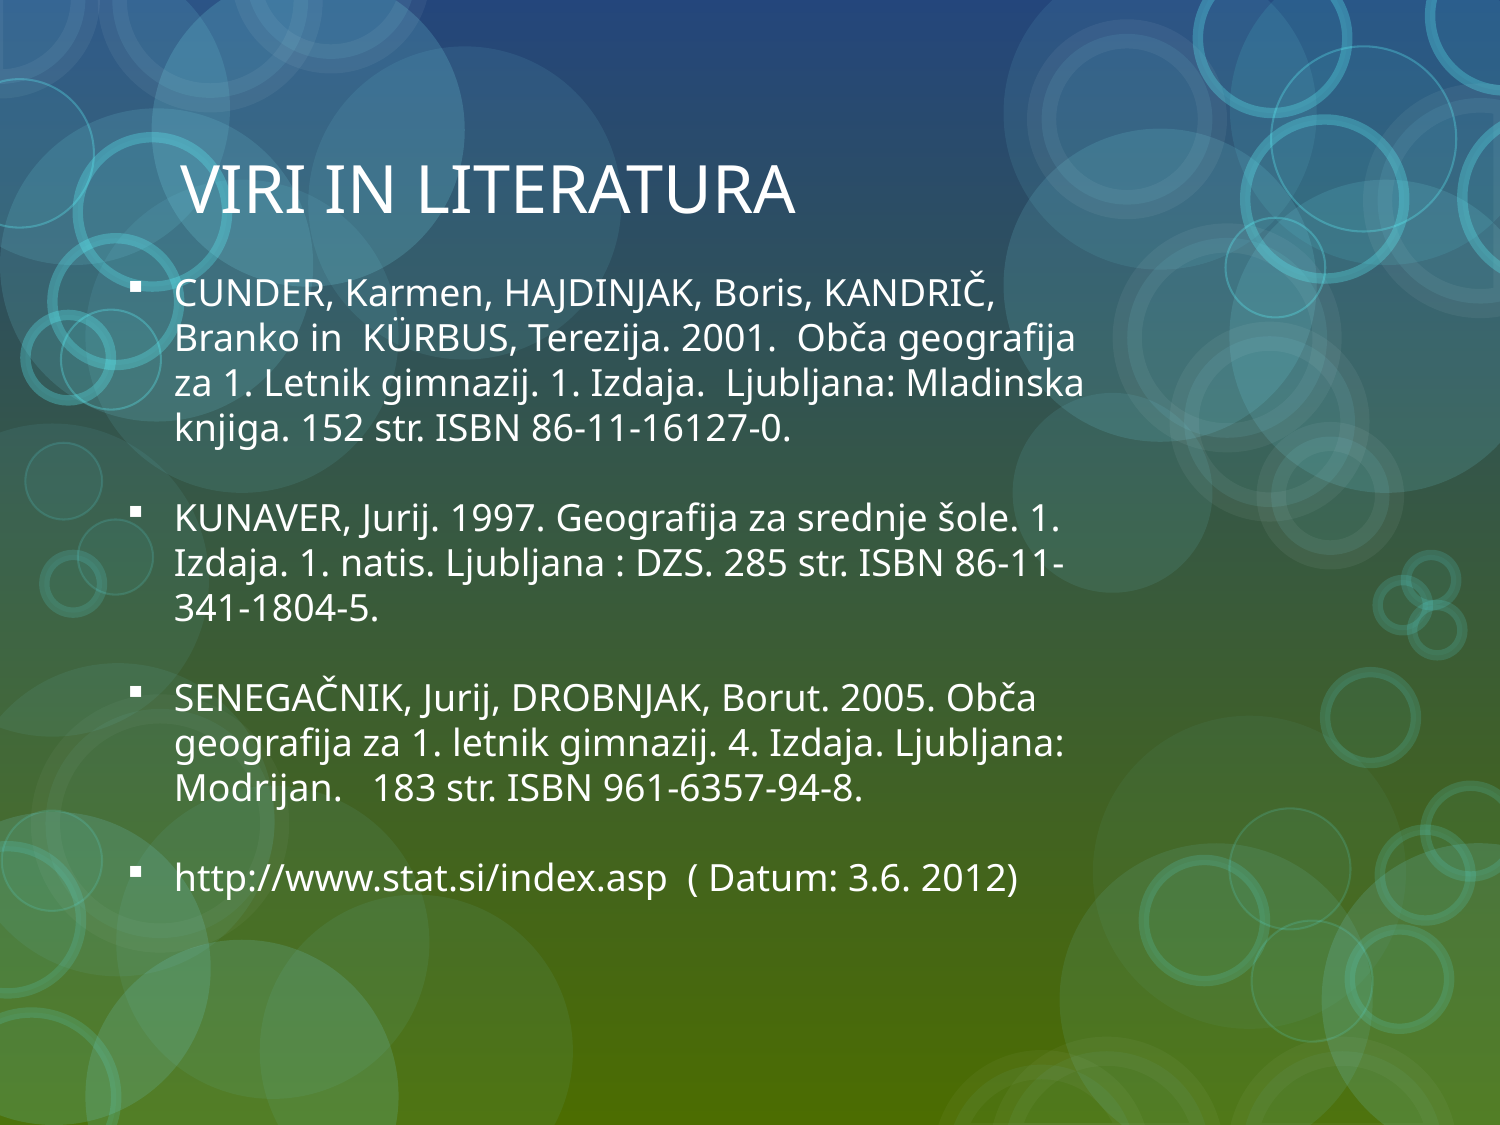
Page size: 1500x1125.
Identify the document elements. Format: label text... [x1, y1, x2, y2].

text_box CUNDER, Karmen, HAJDINJAK, Boris, KANDRIČ, Branko in KÜRBUS, Terezija. 2001. Obča geografija za 1. Letnik gimnazij. 1. Izdaja. Ljubljana: Mladinska knjiga. 152 str. ISBN 86-11-16127-0. KUNAVER, Jurij. 1997. Geografija za srednje šole. 1. Izdaja. 1. natis. Ljubljana : DZS. 285 str. ISBN 86-11-341-1804-5. SENEGAČNIK, Jurij, DROBNJAK, Borut. 2005. Obča geografija za 1. letnik gimnazij. 4. Izdaja. Ljubljana: Modrijan. 183 str. ISBN 961-6357-94-8. http://www.stat.si/index.asp ( Datum: 3.6. 2012) [112, 261, 1105, 907]
title VIRI IN LITERATURA [165, 110, 1335, 263]
